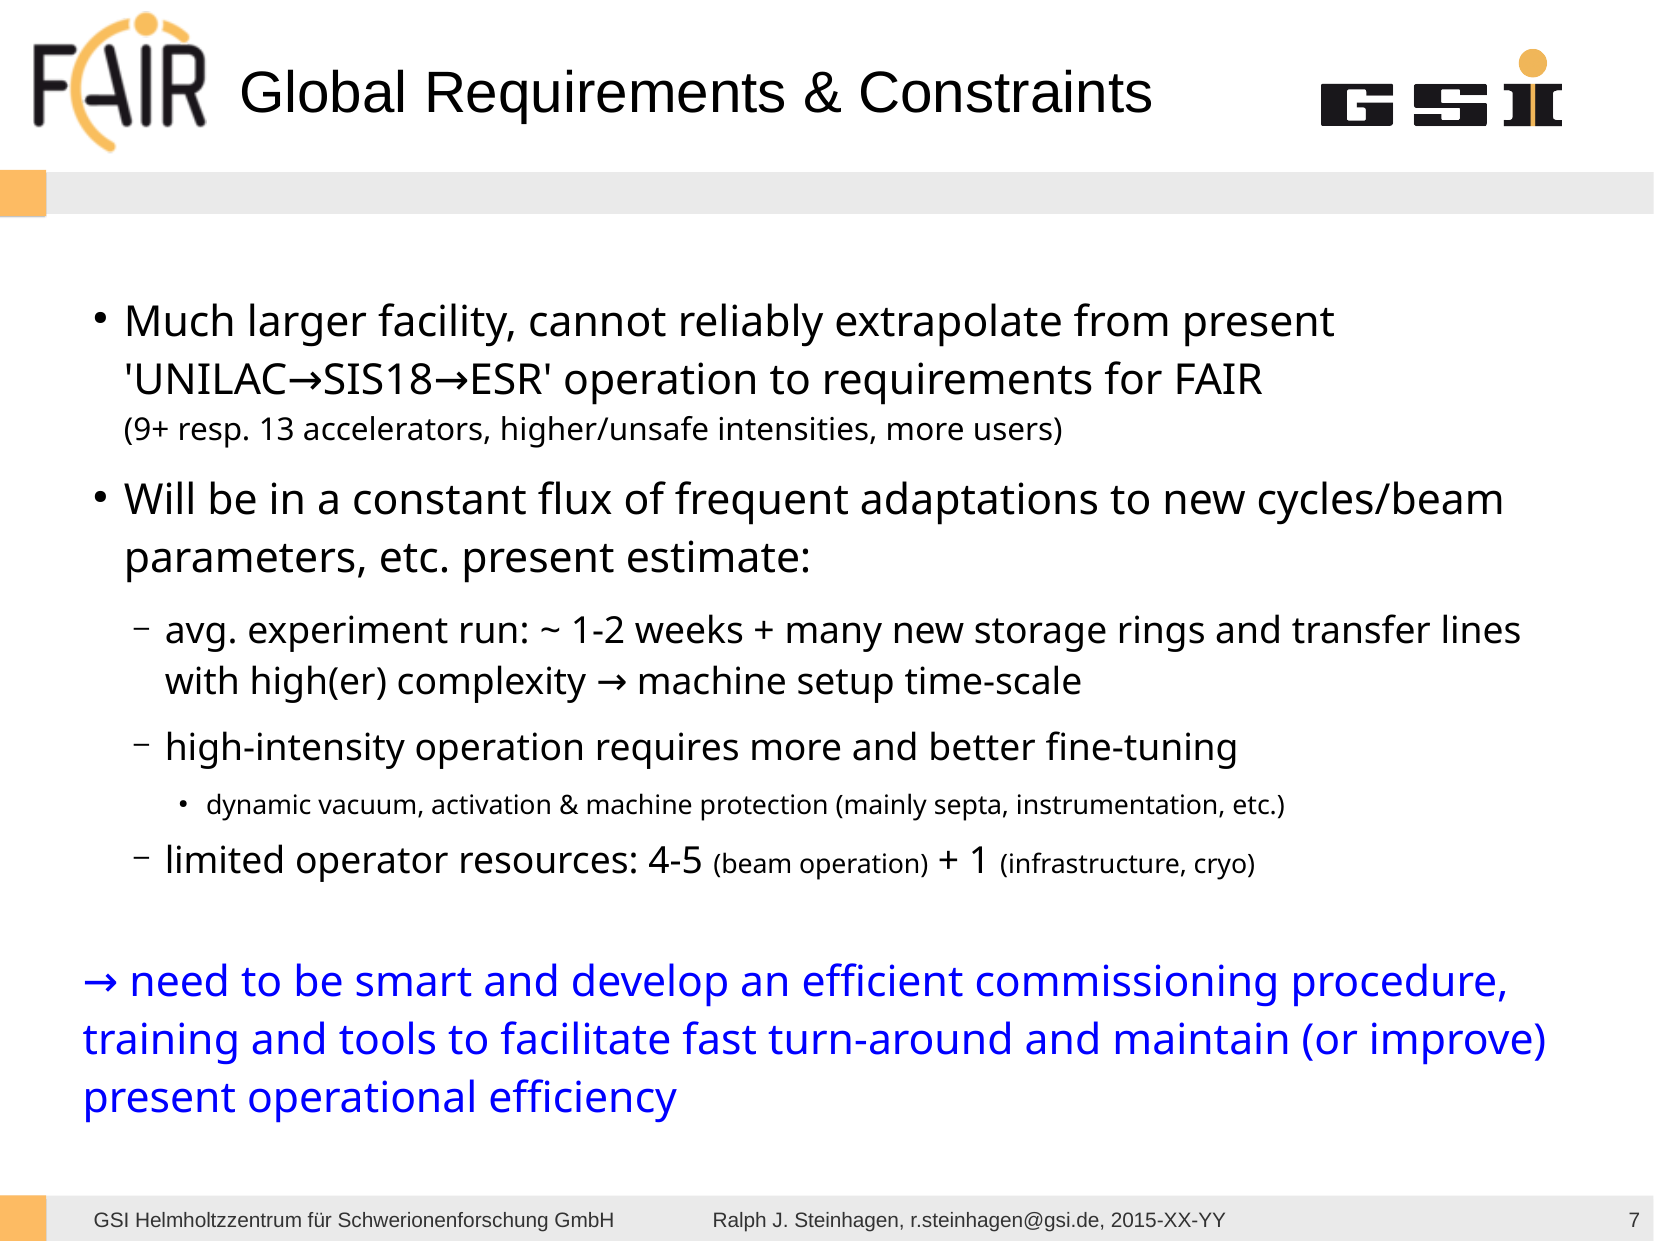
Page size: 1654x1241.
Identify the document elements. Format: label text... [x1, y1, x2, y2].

list Much larger facility, cannot reliably extrapolate from present 'UNILAC→SIS18→ESR' operation to requirements for FAIR (9+ resp. 13 accelerators, higher/unsafe intensities, more users) Will be in a constant flux of frequent adaptations to new cycles/beam parameters, etc. present estimate: avg. experiment run: ~ 1-2 weeks + many new storage rings and transfer lines with high(er) complexity → machine setup time-scale high-intensity operation requires more and better fine-tuning dynamic vacuum, activation & machine protection (mainly septa, instrumentation, etc.) limited operator resources: 4-5 (beam operation) + 1 (infrastructure, cryo) → need to be smart and develop an efficient commissioning procedure, training and tools to facilitate fast turn-around and maintain (or improve) present operational efficiency [82, 290, 1571, 1137]
picture [1319, 46, 1564, 129]
picture [33, 10, 207, 155]
title Global Requirements & Constraints [239, 23, 1223, 162]
